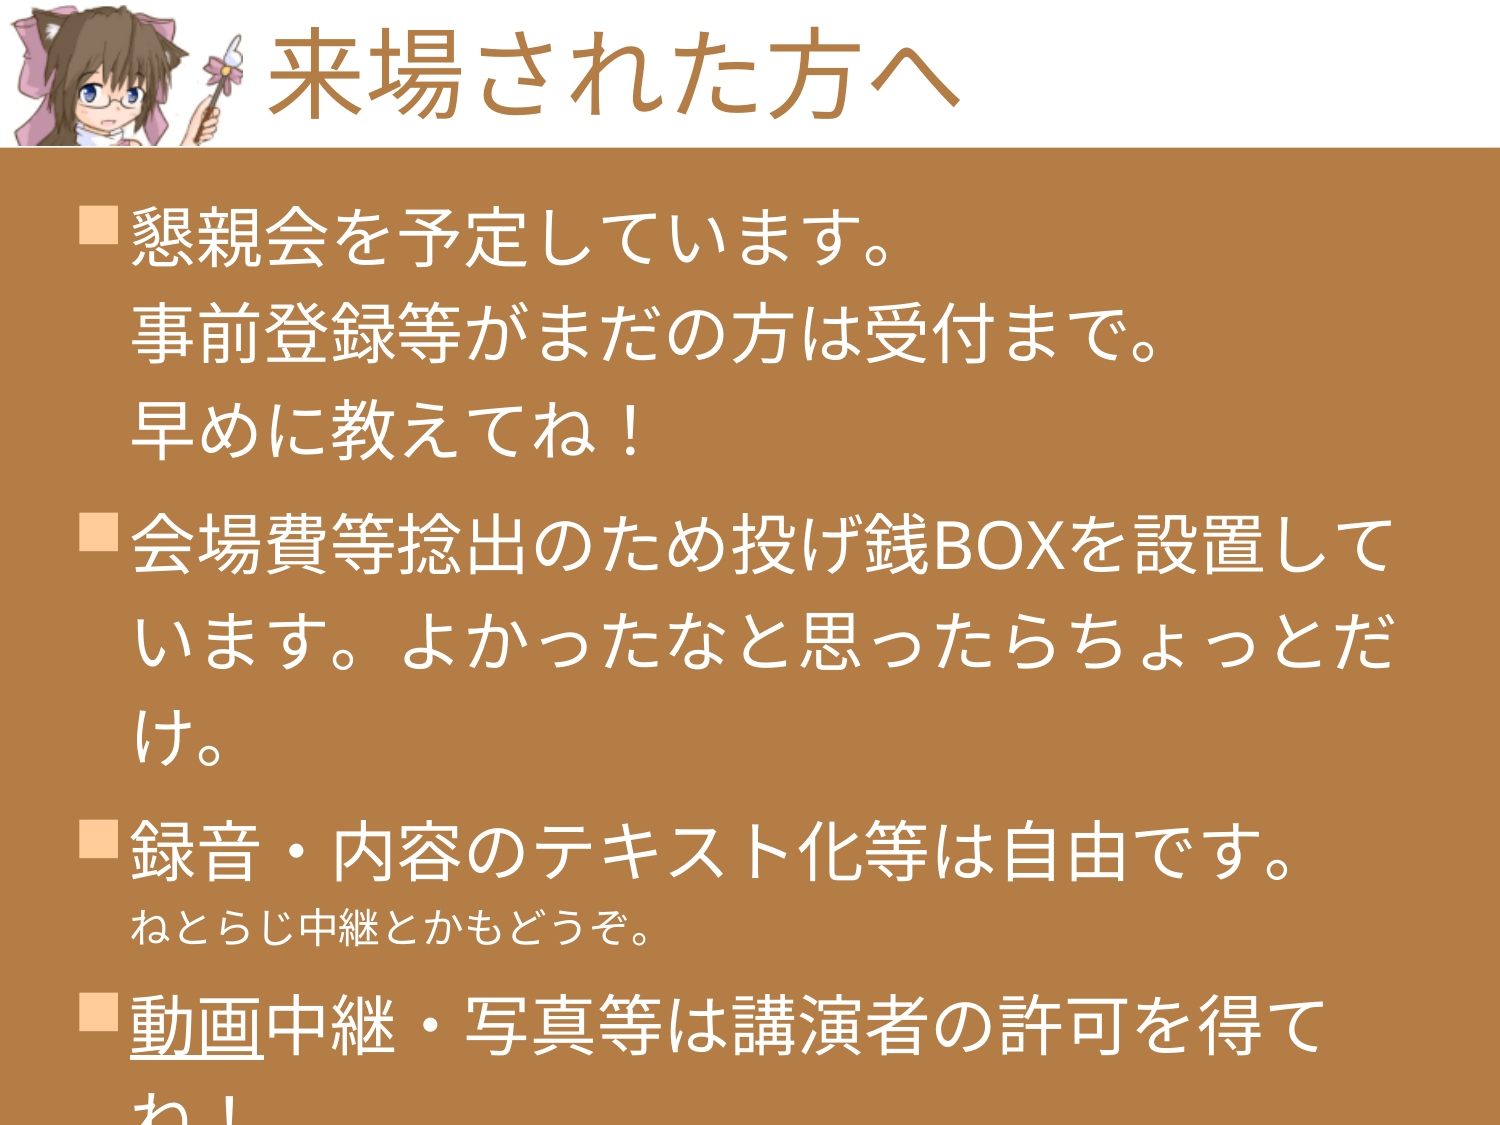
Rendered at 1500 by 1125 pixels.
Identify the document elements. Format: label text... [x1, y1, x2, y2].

picture [8, 5, 243, 146]
title 来場された方へ [265, 0, 1500, 172]
list 懇親会を予定しています。 事前登録等がまだの方は受付まで。 早めに教えてね！ 会場費等捻出のため投げ銭BOXを設置して います。よかったなと思ったらちょっとだけ。 録音・内容のテキスト化等は自由です。 ねとらじ中継とかもどうぞ。 動画中継・写真等は講演者の許可を得てね！ 顔出しNGとかいうひともいるので… 禁煙。禁食事（飲み物は可）。 健康のためエンバグのしすぎにご注意下さい。 [59, 177, 1447, 974]
